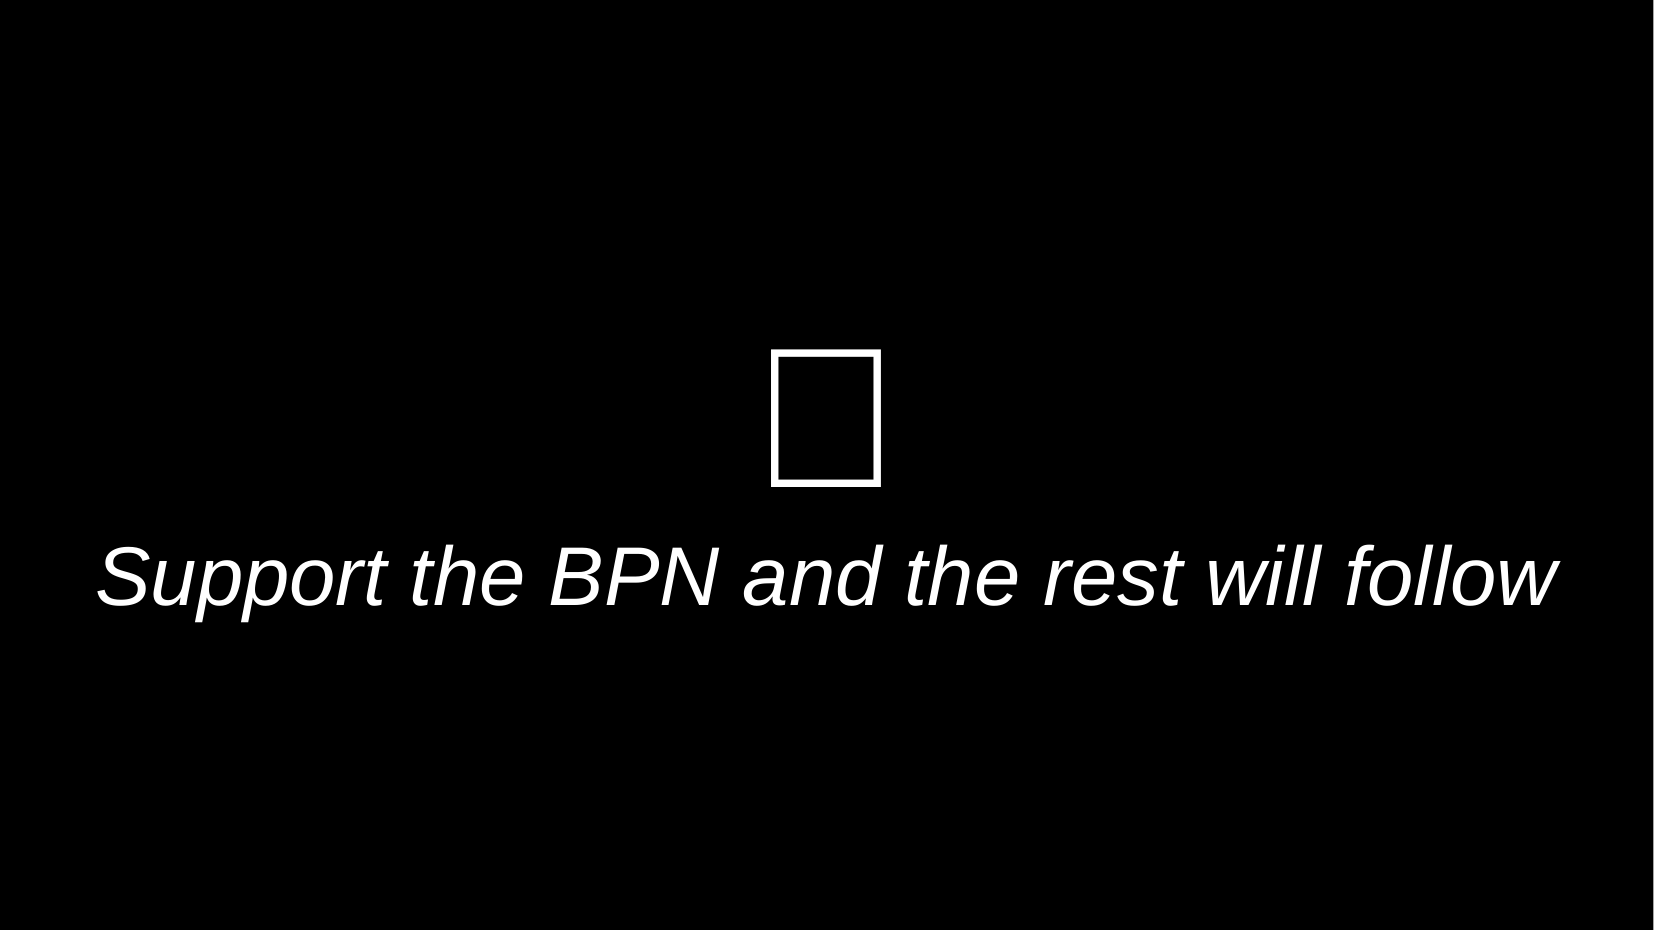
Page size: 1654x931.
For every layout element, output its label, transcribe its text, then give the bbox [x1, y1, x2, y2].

subtitle 💡 Support the BPN and the rest will follow [82, 0, 1571, 931]
